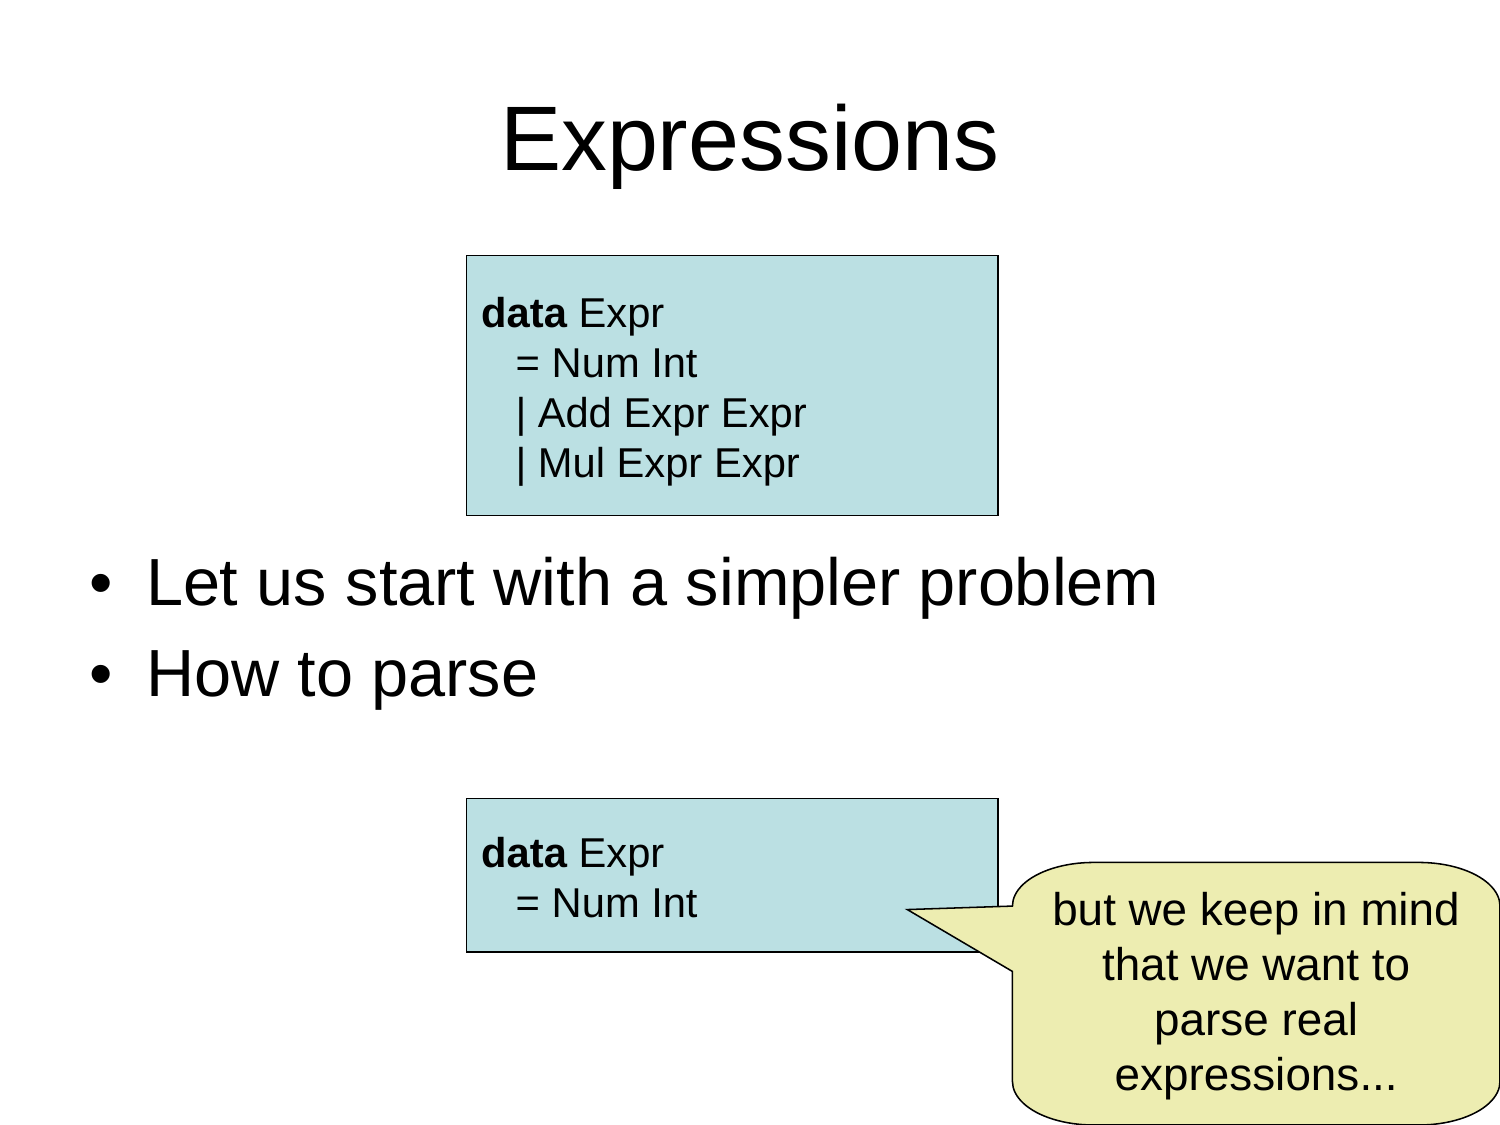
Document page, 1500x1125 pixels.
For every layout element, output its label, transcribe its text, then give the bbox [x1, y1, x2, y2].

text_box data Expr = Num Int | Add Expr Expr | Mul Expr Expr [466, 255, 999, 516]
text_box data Expr = Num Int [466, 798, 999, 953]
title Expressions [75, 45, 1426, 233]
text_box but we keep in mind that we want to parse real expressions... [907, 862, 1500, 1125]
list Let us start with a simpler problem How to parse [75, 262, 1426, 1005]
